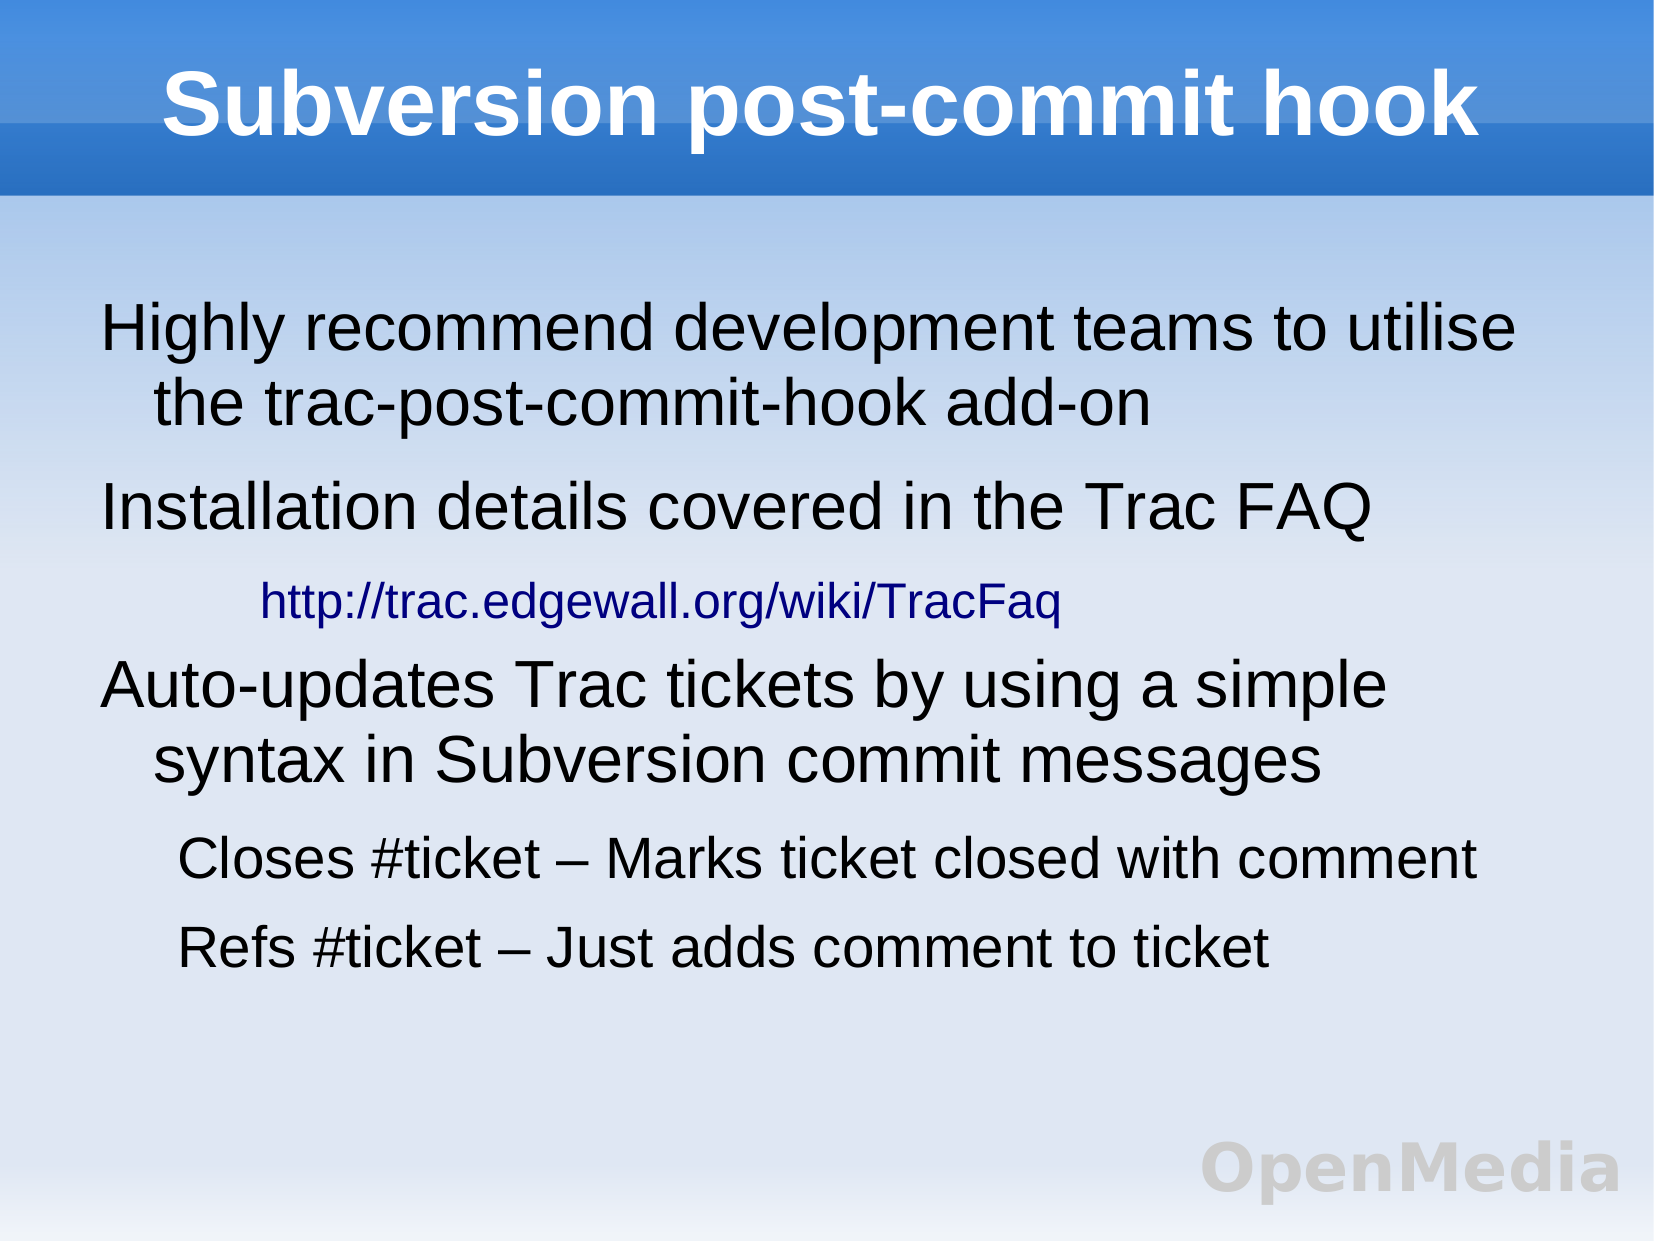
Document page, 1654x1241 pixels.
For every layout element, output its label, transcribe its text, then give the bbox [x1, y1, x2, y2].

picture [0, 0, 1654, 1241]
list Highly recommend development teams to utilise the trac-post-commit-hook add-on Installation details covered in the Trac FAQ http://trac.edgewall.org/wiki/TracFaq Auto-updates Trac tickets by using a simple syntax in Subversion commit messages Closes #ticket – Marks ticket closed with comment Refs #ticket – Just adds comment to ticket [82, 290, 1571, 1109]
title Subversion post-commit hook [76, 0, 1565, 208]
